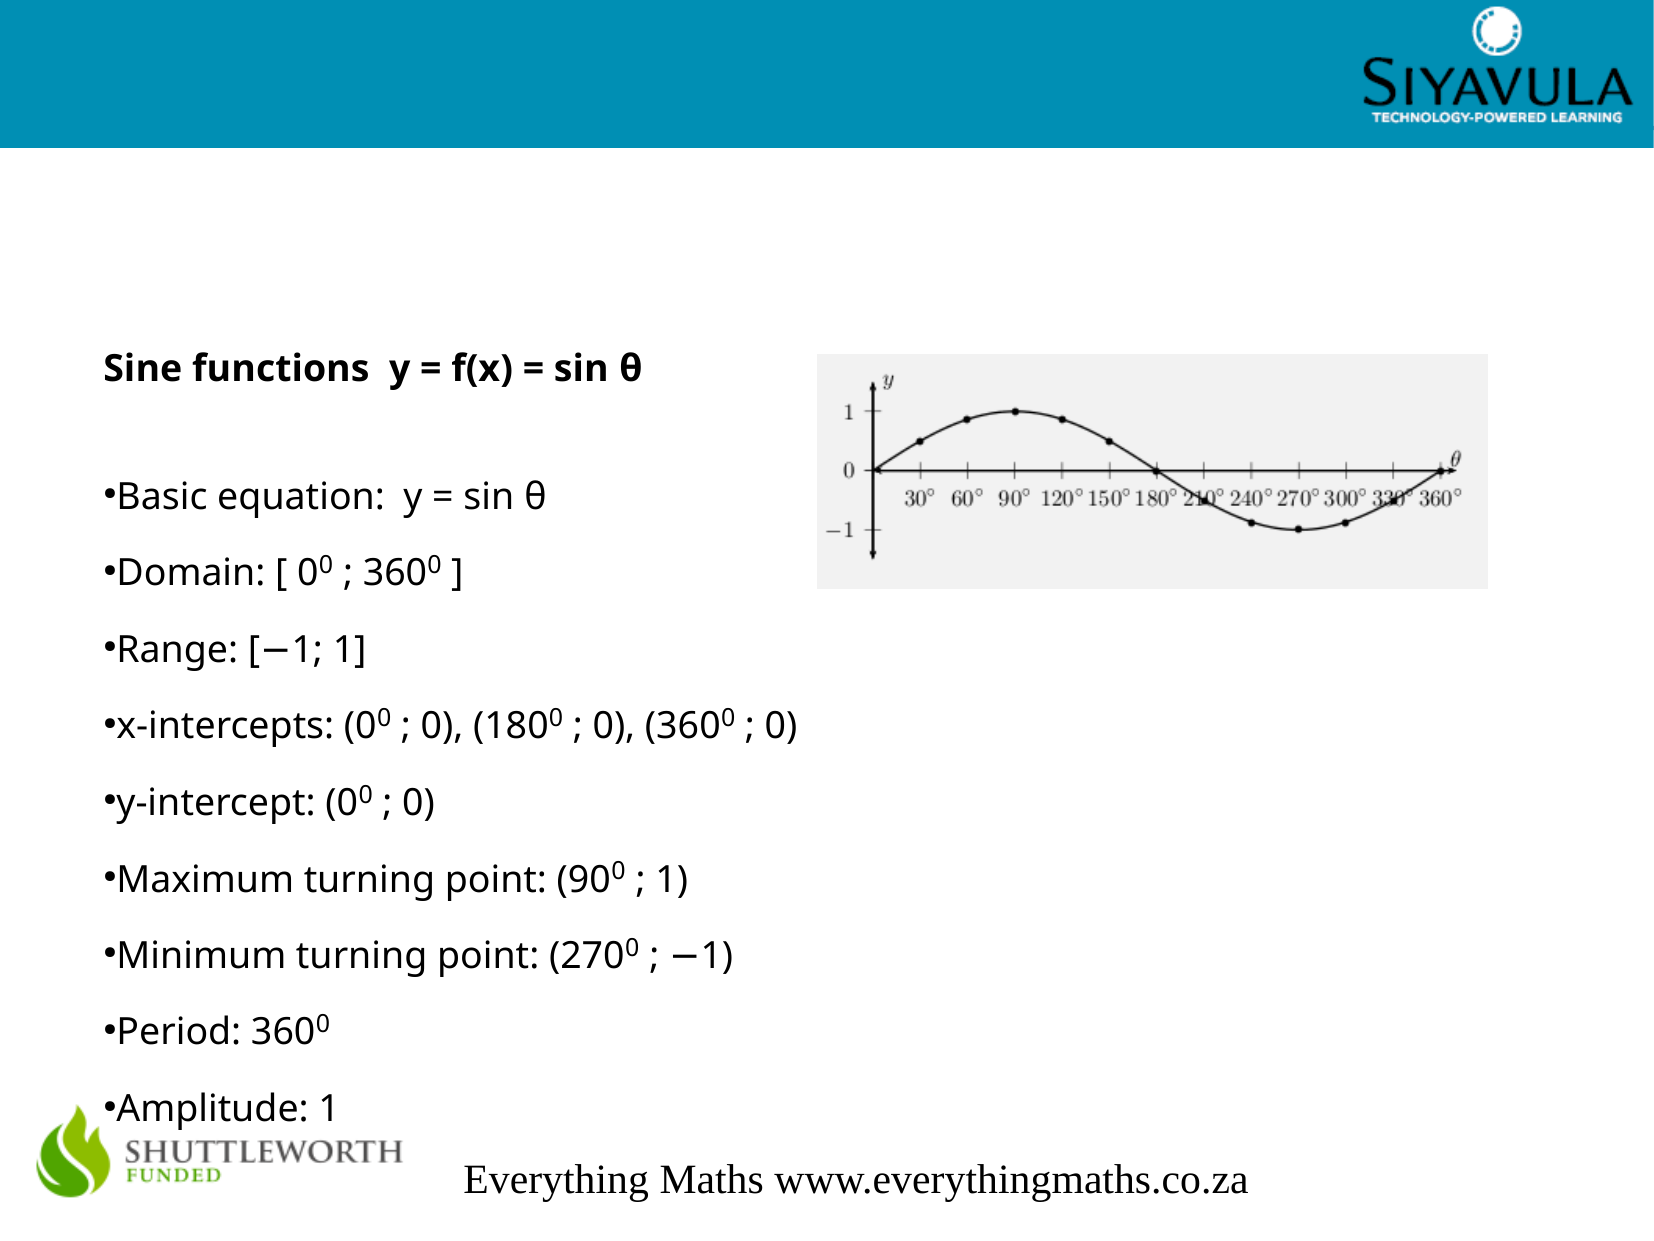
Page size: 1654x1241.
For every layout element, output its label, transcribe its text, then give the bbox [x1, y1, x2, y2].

text_box Sine functions y = f(x) = sin θ Basic equation: y = sin θ Domain: [ 00 ; 3600 ] Range: [−1; 1] x-intercepts: (00 ; 0), (1800 ; 0), (3600 ; 0) y-intercept: (00 ; 0) Maximum turning point: (900 ; 1) Minimum turning point: (2700 ; −1) Period: 3600 Amplitude: 1 [88, 334, 1565, 1155]
picture [817, 354, 1488, 589]
text_box Everything Maths www.everythingmaths.co.za [354, 1155, 1359, 1211]
